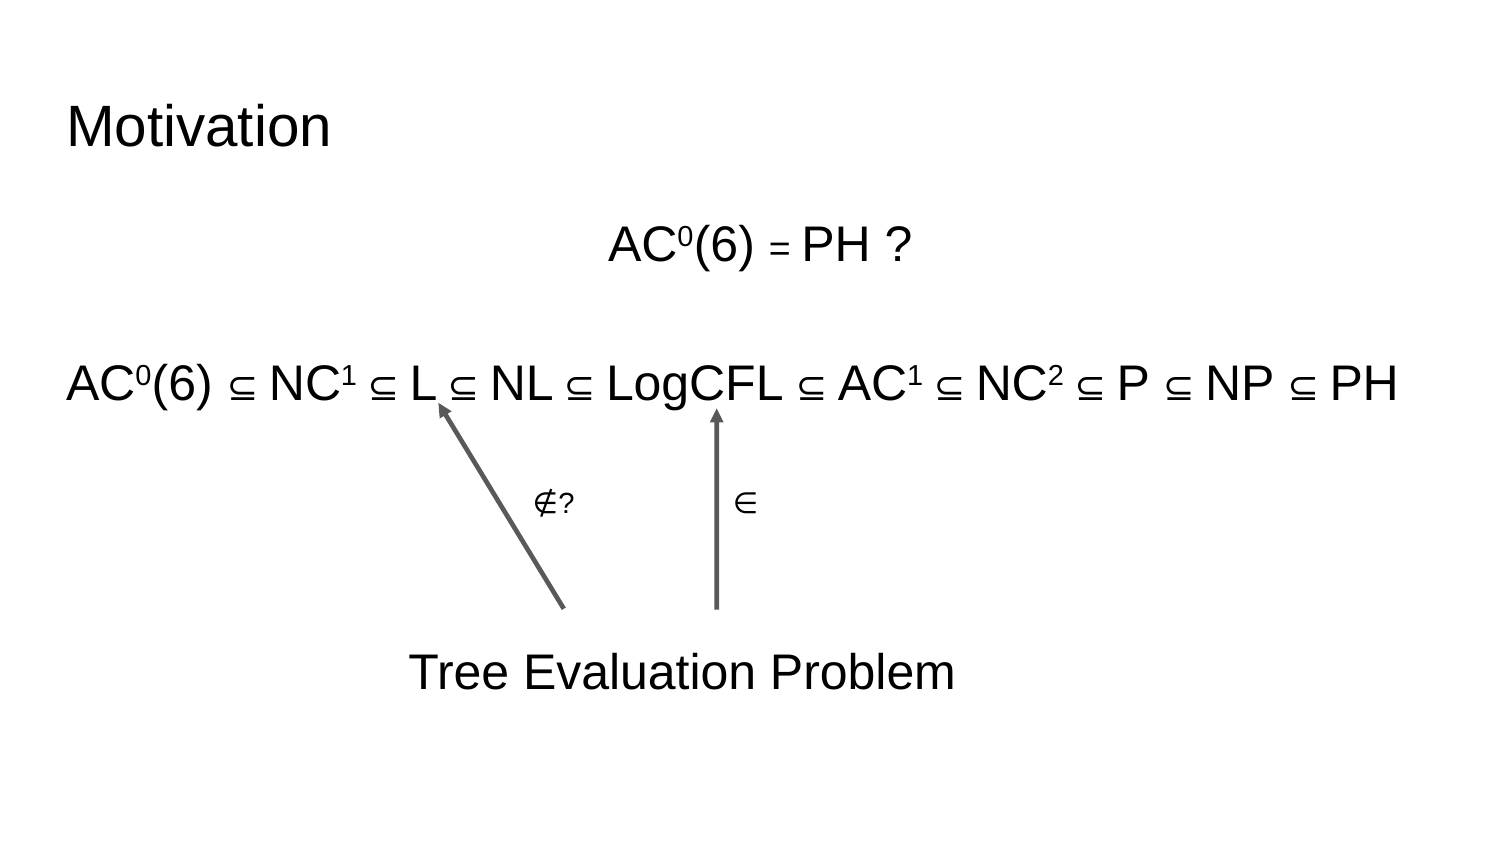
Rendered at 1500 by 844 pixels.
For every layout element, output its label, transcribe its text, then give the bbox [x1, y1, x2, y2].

text_box Tree Evaluation Problem [393, 624, 1133, 742]
list AC0(6) ⊆ NC1 ⊆ L ⊆ NL ⊆ LogCFL ⊆ AC1 ⊆ NC2 ⊆ P ⊆ NP ⊆ PH [51, 336, 1449, 436]
text_box ∉? [517, 469, 600, 523]
title Motivation [51, 72, 1449, 167]
text_box ∈ [717, 469, 766, 523]
text_box AC0(6) = PH ? [50, 187, 1471, 336]
